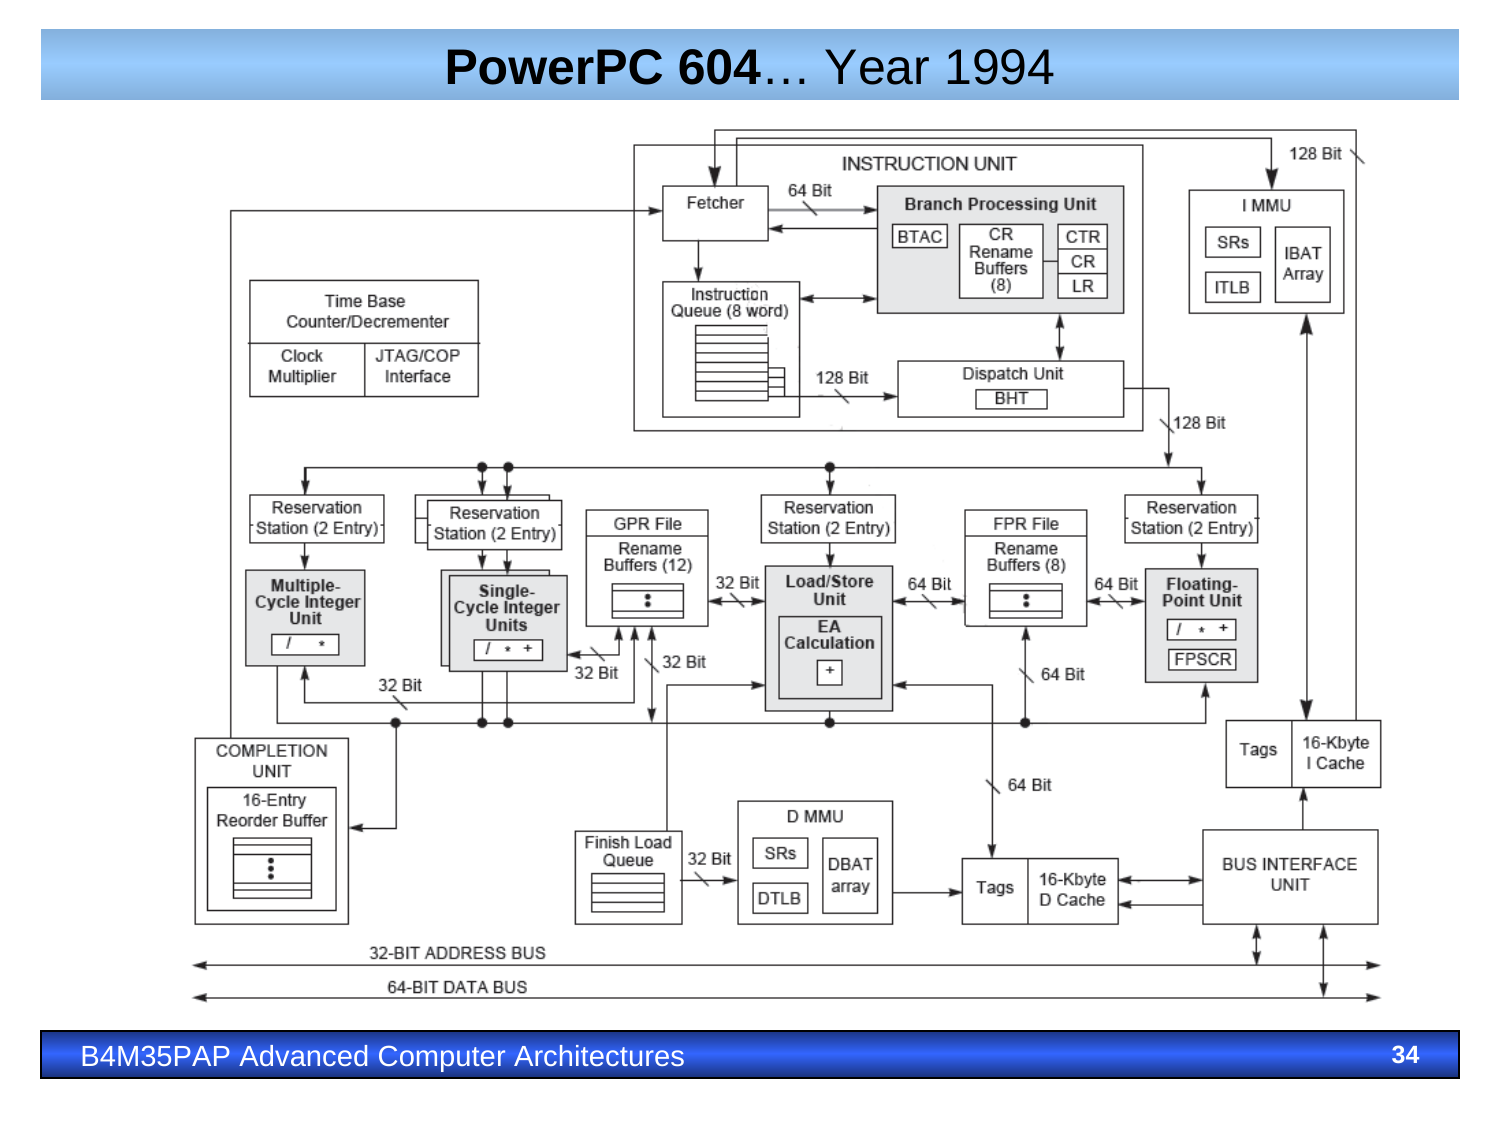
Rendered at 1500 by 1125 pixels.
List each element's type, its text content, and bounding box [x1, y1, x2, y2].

title PowerPC 604… Year 1994 [41, 29, 1459, 100]
picture [166, 120, 1424, 1018]
